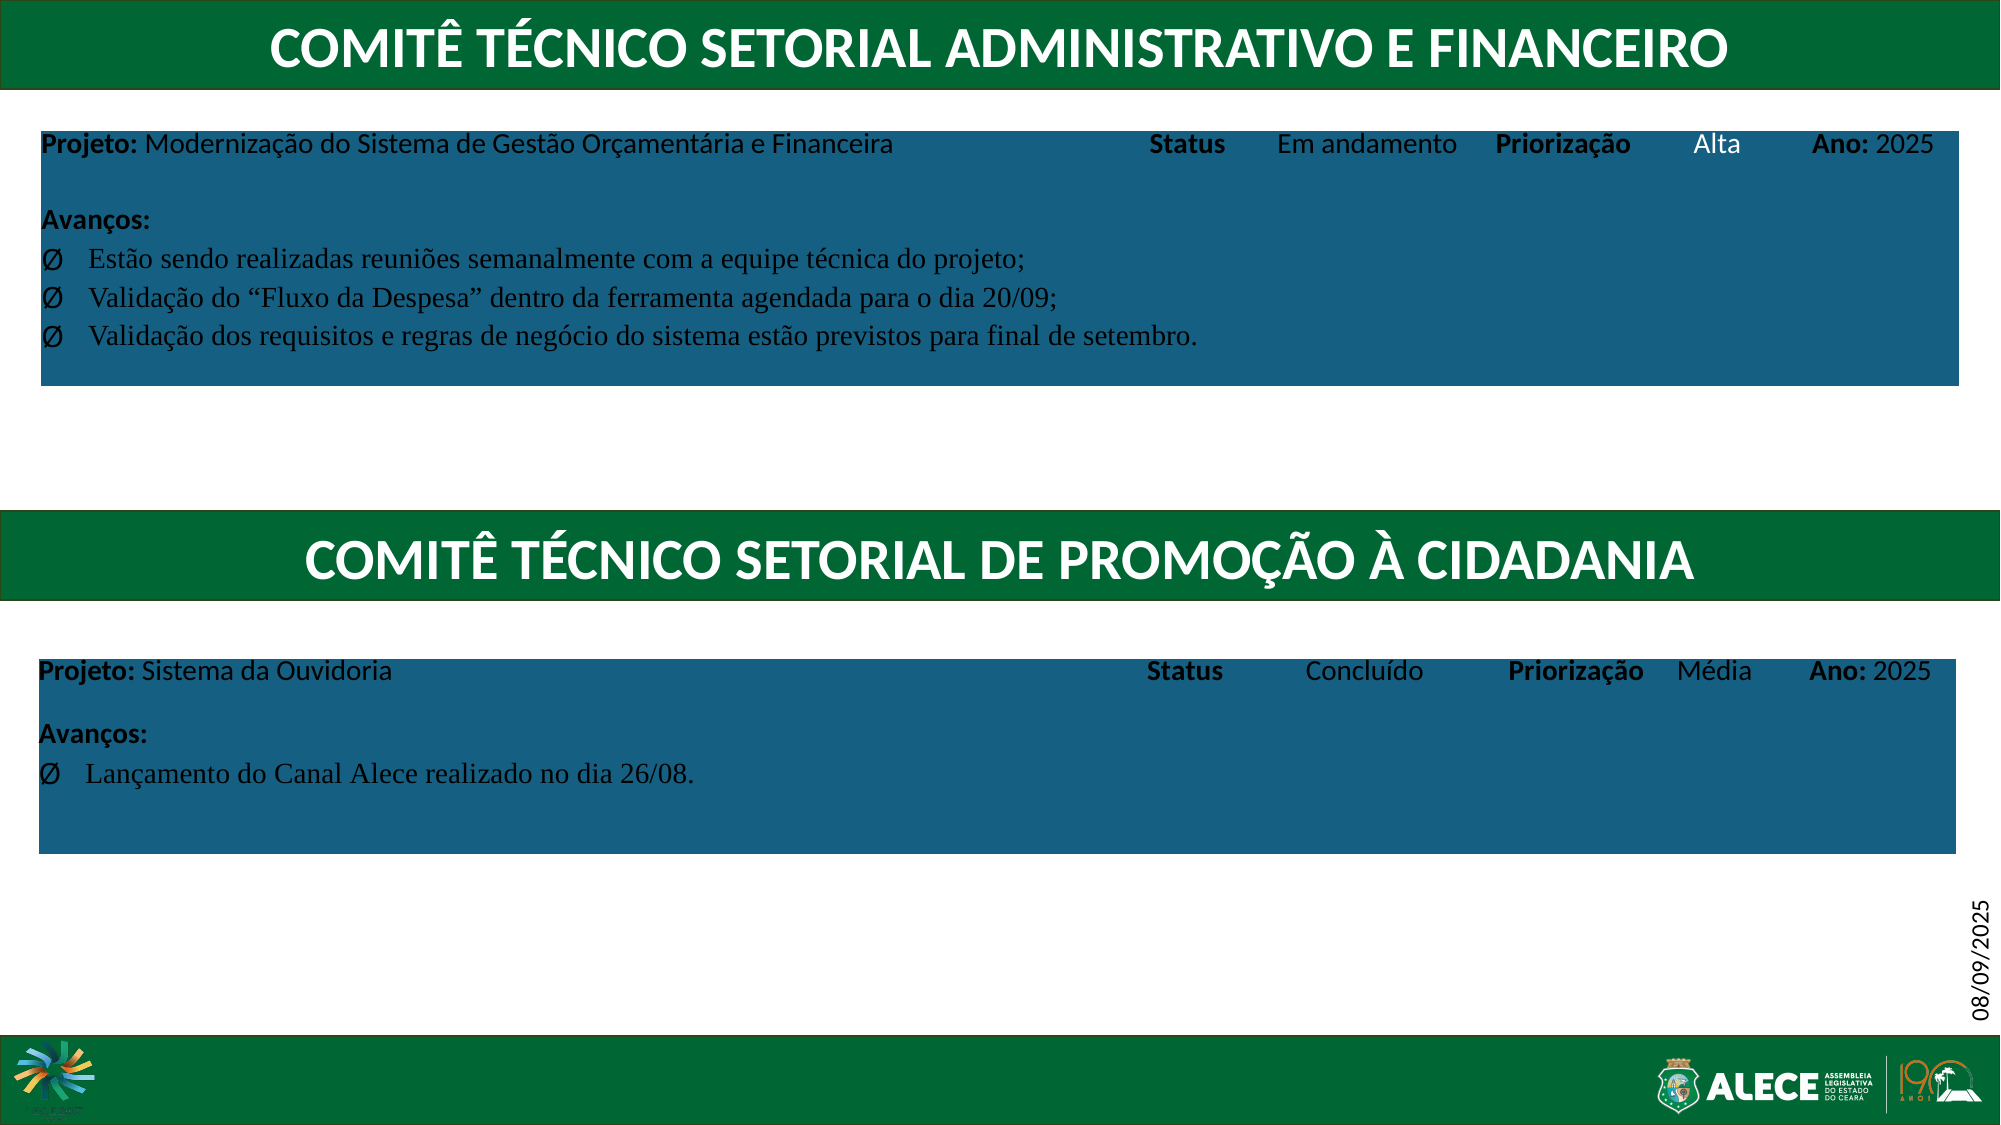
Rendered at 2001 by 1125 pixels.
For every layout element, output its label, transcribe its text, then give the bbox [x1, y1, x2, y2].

table_header Em andamento [1255, 131, 1480, 207]
table_header Alta [1647, 131, 1788, 207]
picture [1625, 982, 2000, 1125]
text_box [0, 1036, 1625, 1125]
table_cell Avanços: Lançamento do Canal Alece realizado no dia 26/08. [39, 722, 1956, 854]
text_box COMITÊ TÉCNICO SETORIAL DE PROMOÇÃO À CIDADANIA [0, 511, 2000, 600]
table_header Projeto: Sistema da Ouvidoria [39, 659, 1118, 722]
table_header Priorização [1478, 659, 1644, 722]
table_header Priorização [1480, 131, 1647, 207]
text_box COMITÊ TÉCNICO SETORIAL ADMINISTRATIVO E FINANCEIRO [0, 0, 2000, 89]
table_header Status [1118, 659, 1252, 722]
text_box 08/09/2025 [1956, 883, 2000, 1037]
table_header Ano: 2025 [1785, 659, 1956, 722]
table_header Ano: 2025 [1788, 131, 1959, 207]
table_header Concluído [1252, 659, 1478, 722]
table_header Status [1121, 131, 1255, 207]
table_cell Avanços: Estão sendo realizadas reuniões semanalmente com a equipe técnica do projeto; Validação do “Fluxo da Despesa” dentro da ferramenta agendada para o dia 20/09; Validação dos requisitos e regras de negócio do sistema estão previstos para final de setembro. [41, 207, 1959, 386]
table_header Projeto: Modernização do Sistema de Gestão Orçamentária e Financeira [41, 131, 1121, 207]
table_header Média [1644, 659, 1785, 722]
